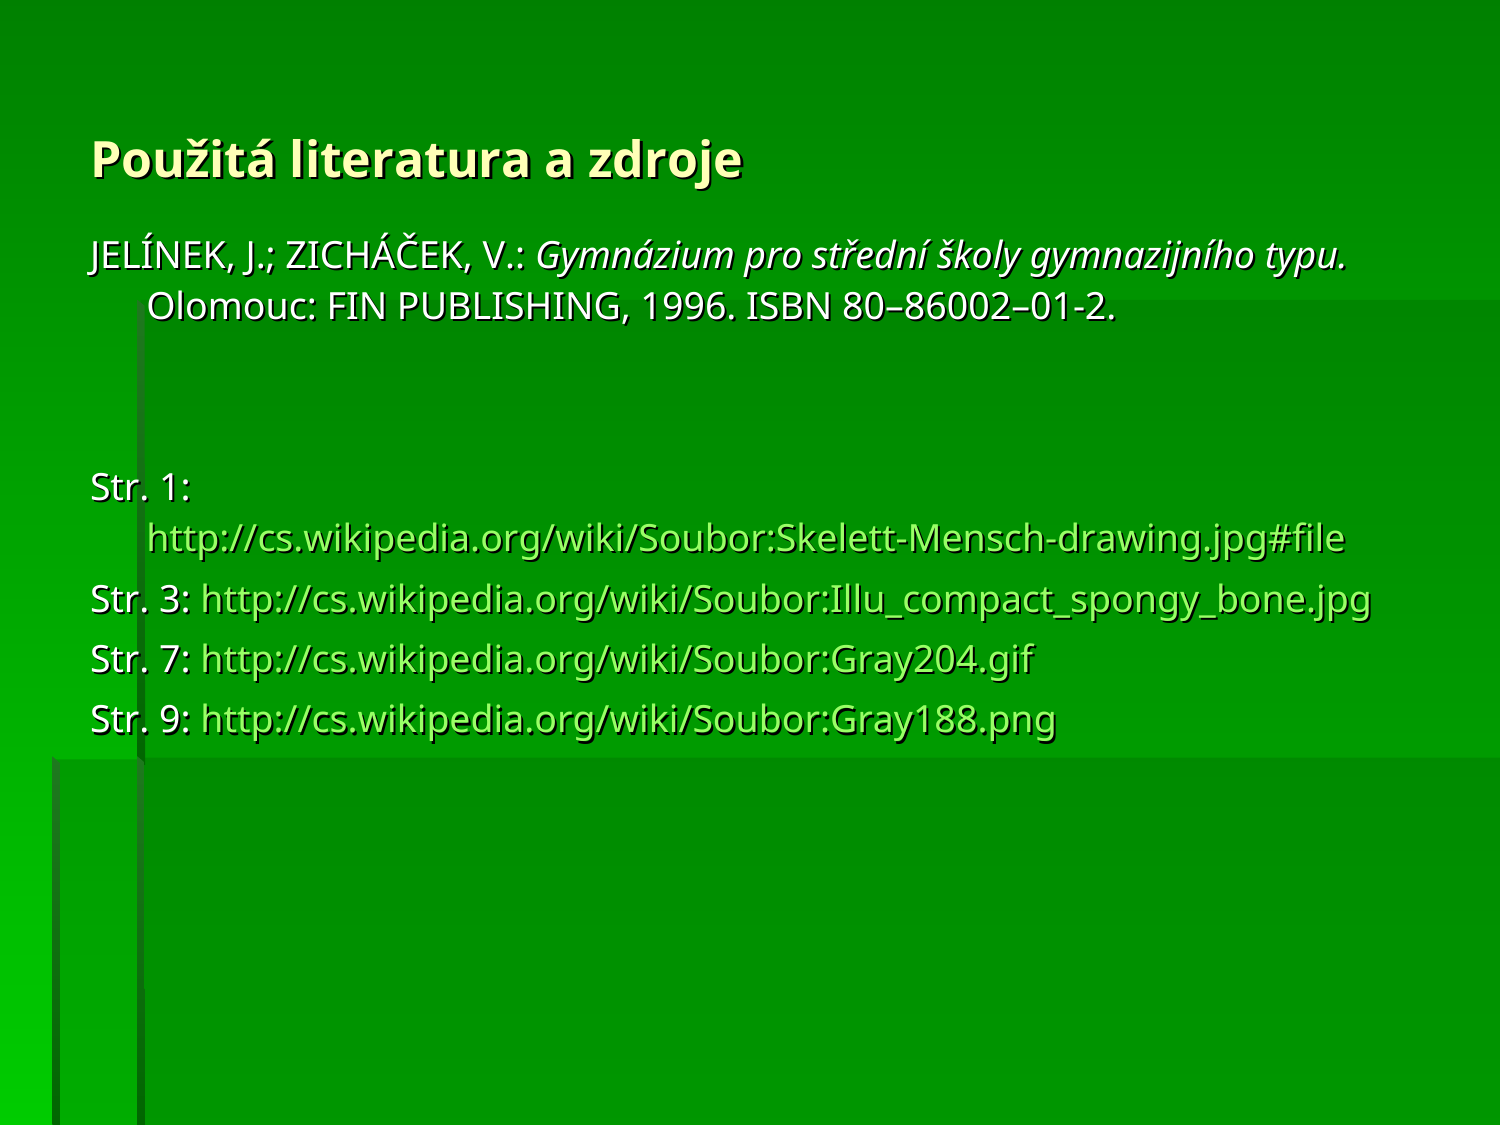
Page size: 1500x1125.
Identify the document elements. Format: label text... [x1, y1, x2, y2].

list JELÍNEK, J.; ZICHÁČEK, V.: Gymnázium pro střední školy gymnazijního typu. Olomouc: FIN PUBLISHING, 1996. ISBN 80–86002–01-2. Str. 1: http://cs.wikipedia.org/wiki/Soubor:Skelett-Mensch-drawing.jpg#file Str. 3: http://cs.wikipedia.org/wiki/Soubor:Illu_compact_spongy_bone.jpg Str. 7: http://cs.wikipedia.org/wiki/Soubor:Gray204.gif Str. 9: http://cs.wikipedia.org/wiki/Soubor:Gray188.png [75, 160, 1426, 1006]
title Použitá literatura a zdroje [75, 30, 1451, 286]
